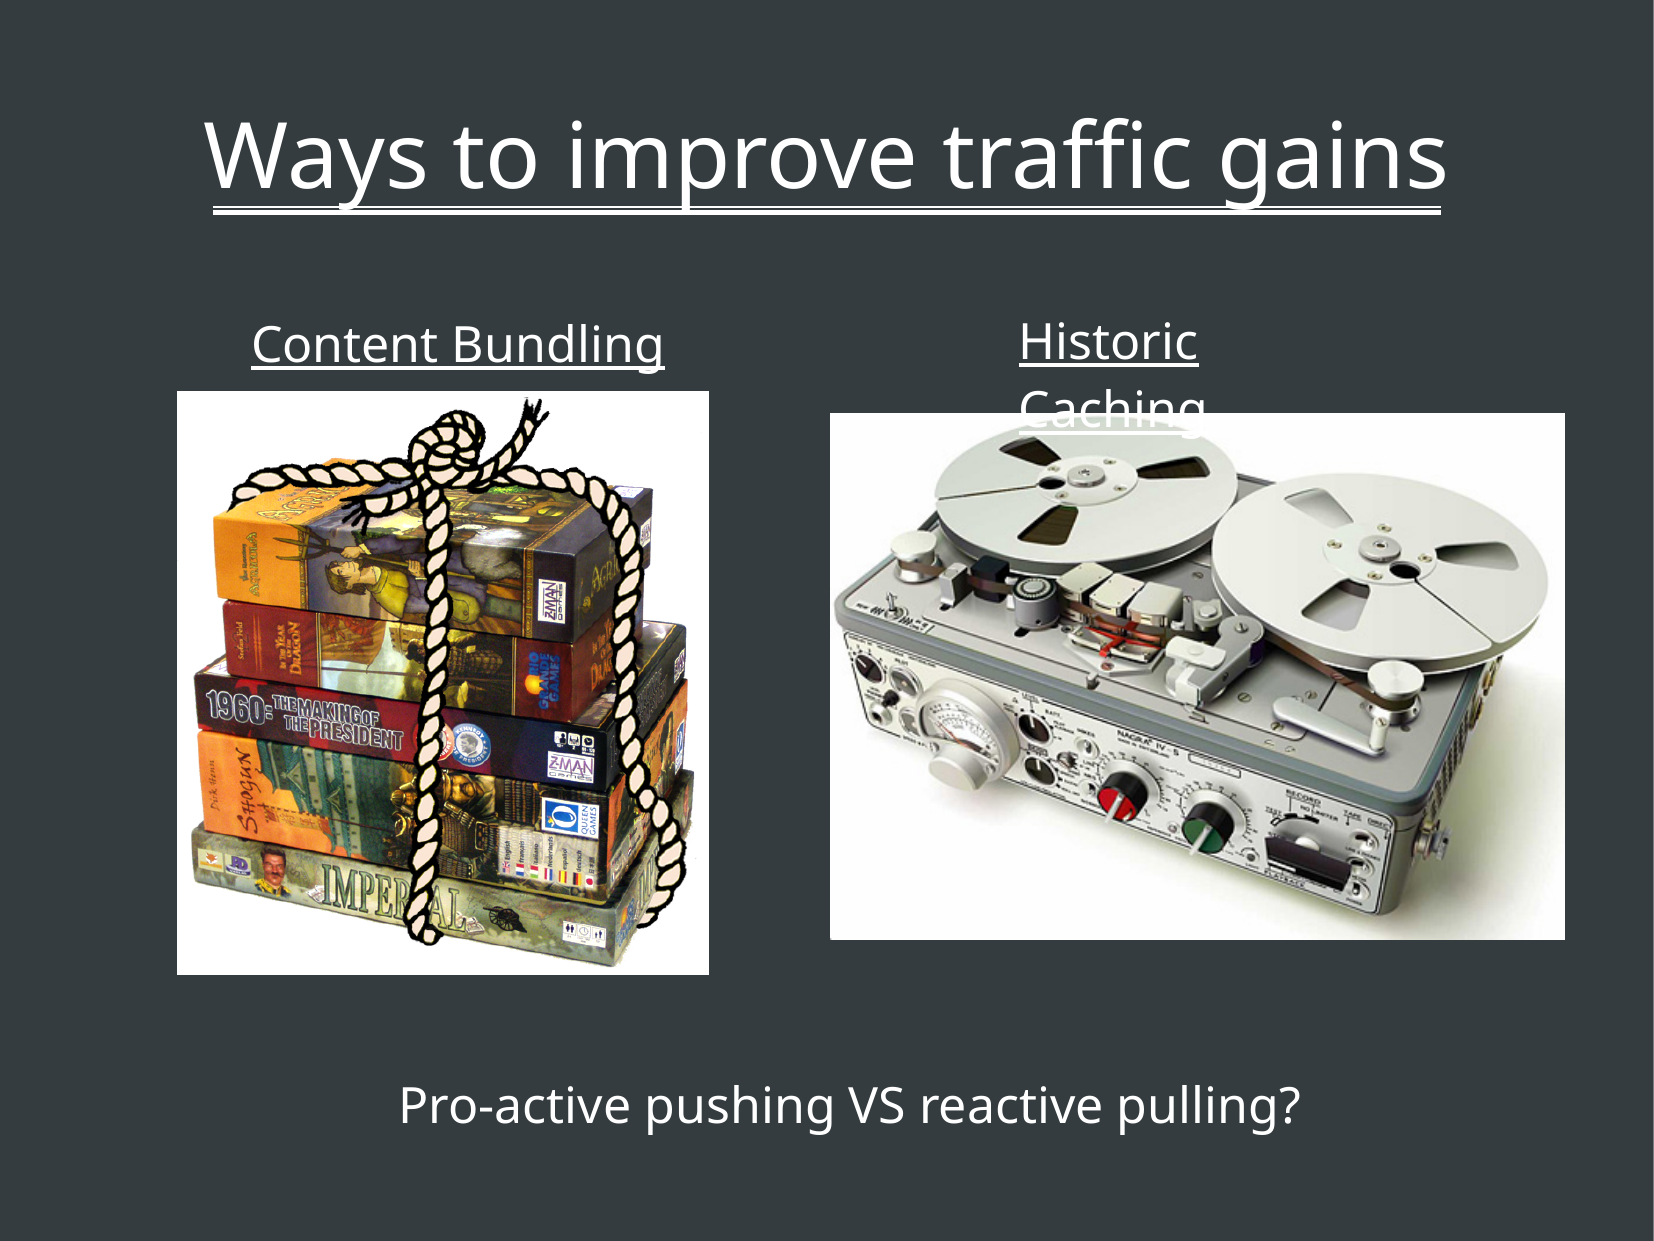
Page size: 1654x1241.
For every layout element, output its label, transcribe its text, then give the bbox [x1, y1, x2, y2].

text_box Content Bundling [236, 301, 863, 393]
text_box Pro-active pushing VS reactive pulling? [383, 1062, 1329, 1155]
text_box Historic Caching [1003, 298, 1388, 390]
picture [0, 0, 1654, 1241]
title Ways to improve traffic gains [82, 49, 1572, 257]
